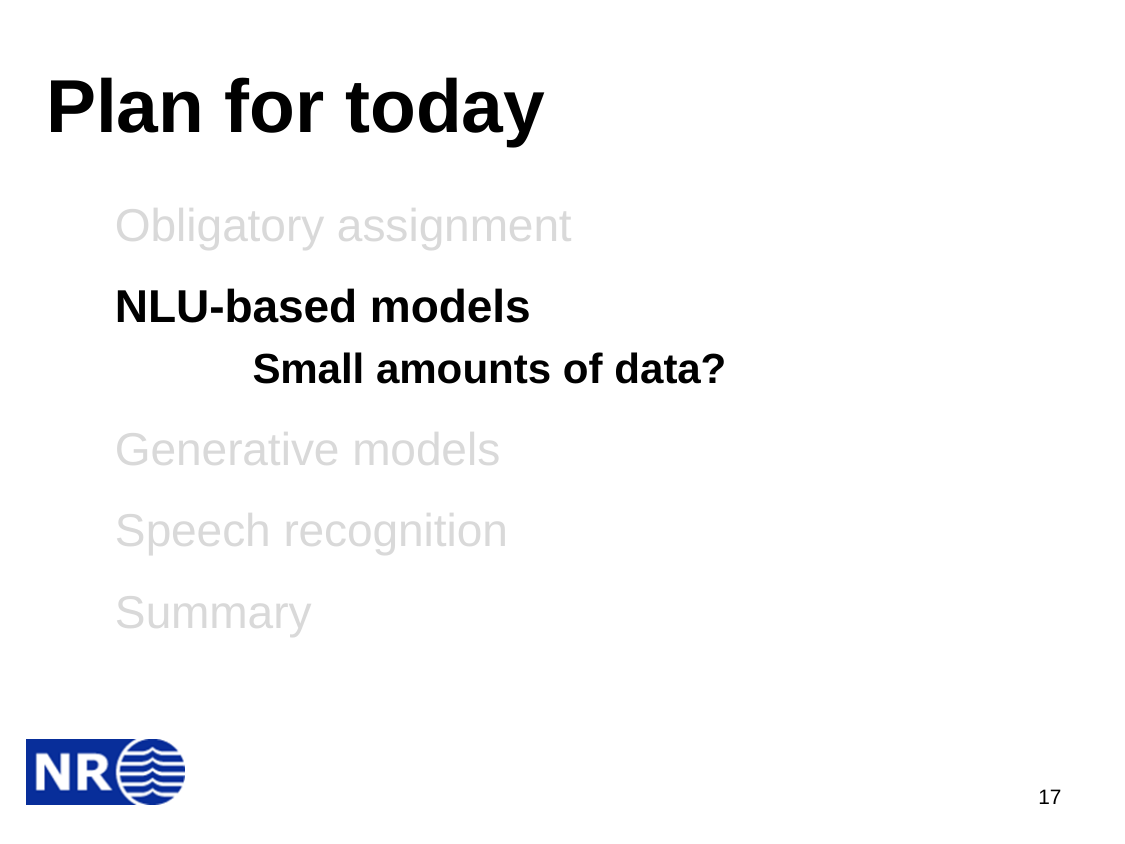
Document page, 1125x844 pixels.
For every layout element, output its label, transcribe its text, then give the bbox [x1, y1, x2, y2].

list Obligatory assignment NLU-based models Small amounts of data? Generative models Speech recognition Summary [30, 187, 748, 694]
title Plan for today [30, 32, 1095, 157]
text_box [1023, 776, 1095, 811]
